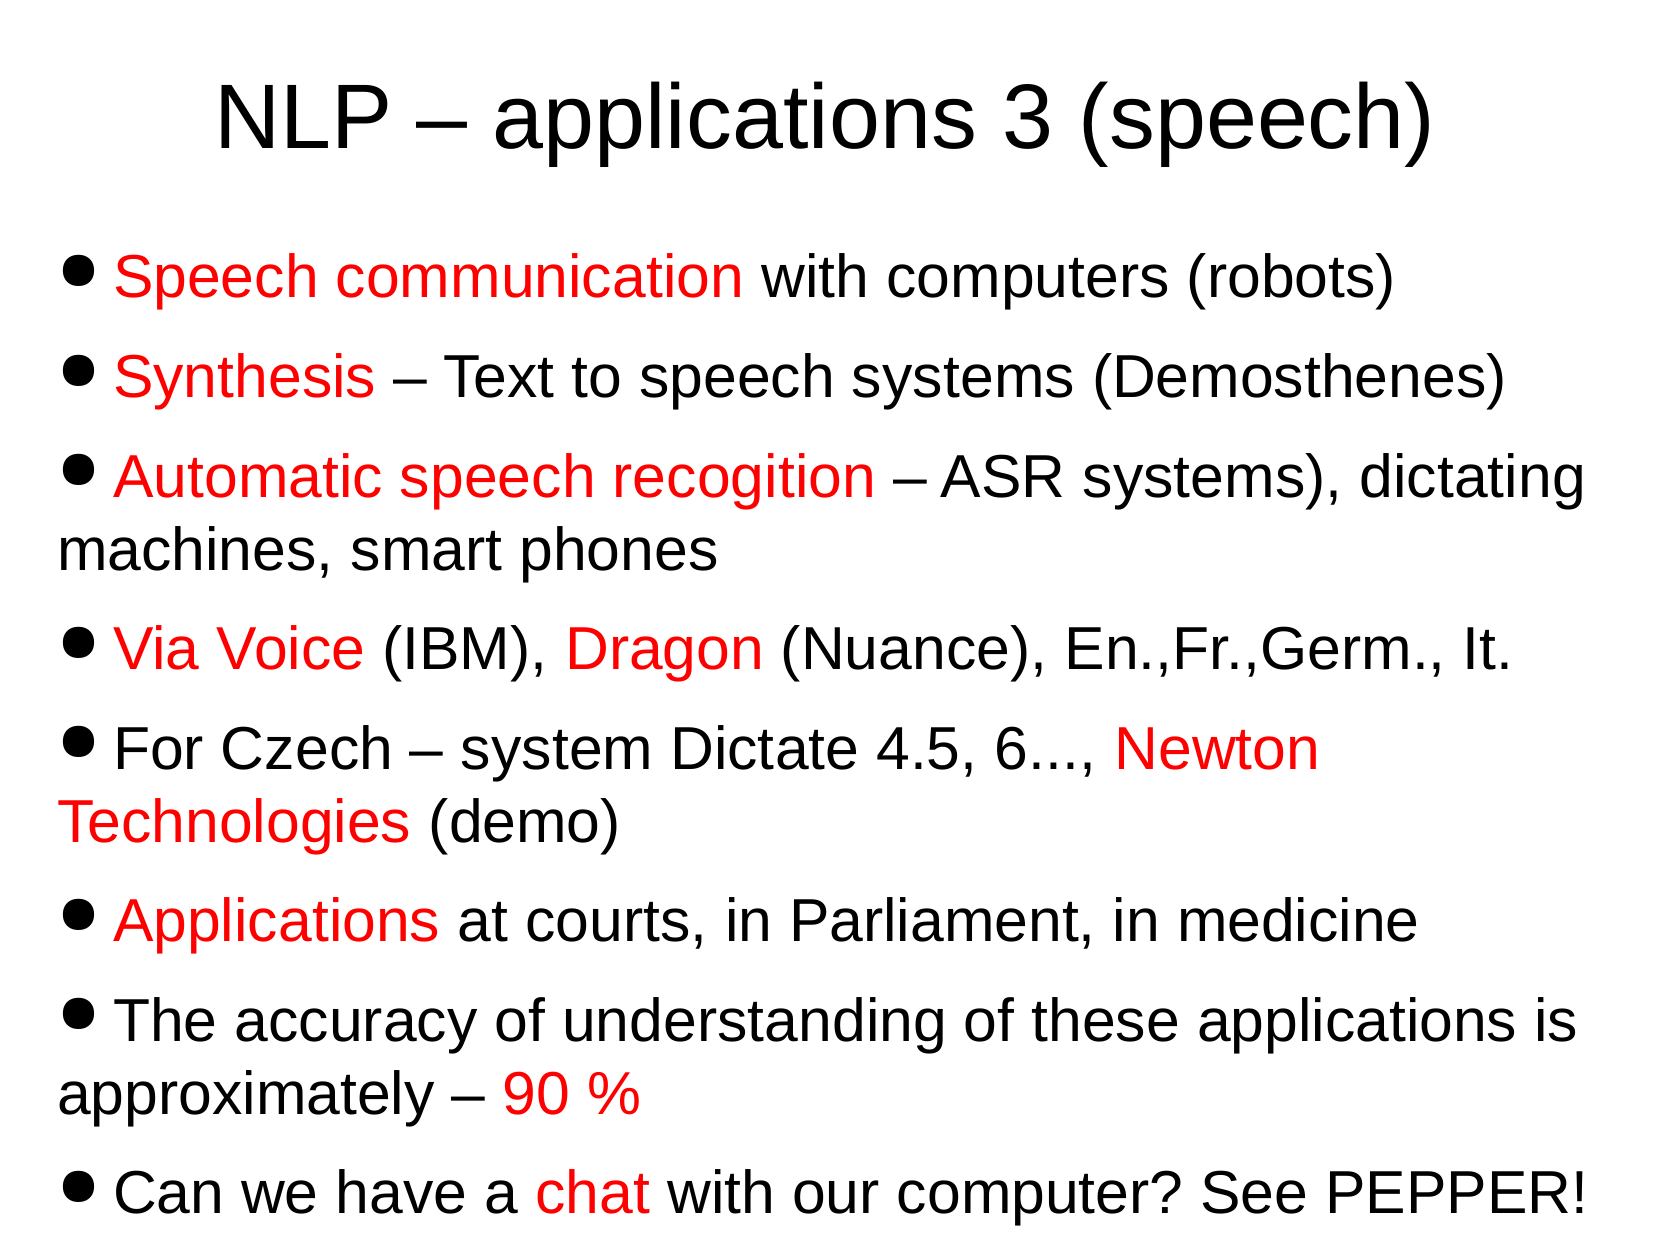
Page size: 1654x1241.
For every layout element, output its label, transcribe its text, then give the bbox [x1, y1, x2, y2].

title NLP – applications 3 (speech) [57, 56, 1595, 140]
list Speech communication with computers (robots) Synthesis – Text to speech systems (Demosthenes) Automatic speech recogition – ASR systems), dictating machines, smart phones Via Voice (IBM), Dragon (Nuance), En.,Fr.,Germ., It. For Czech – system Dictate 4.5, 6..., Newton Technologies (demo) Applications at courts, in Parliament, in medicine The accuracy of understanding of these applications is approximately – 90 % Can we have a chat with our computer? See PEPPER! [57, 237, 1612, 1241]
